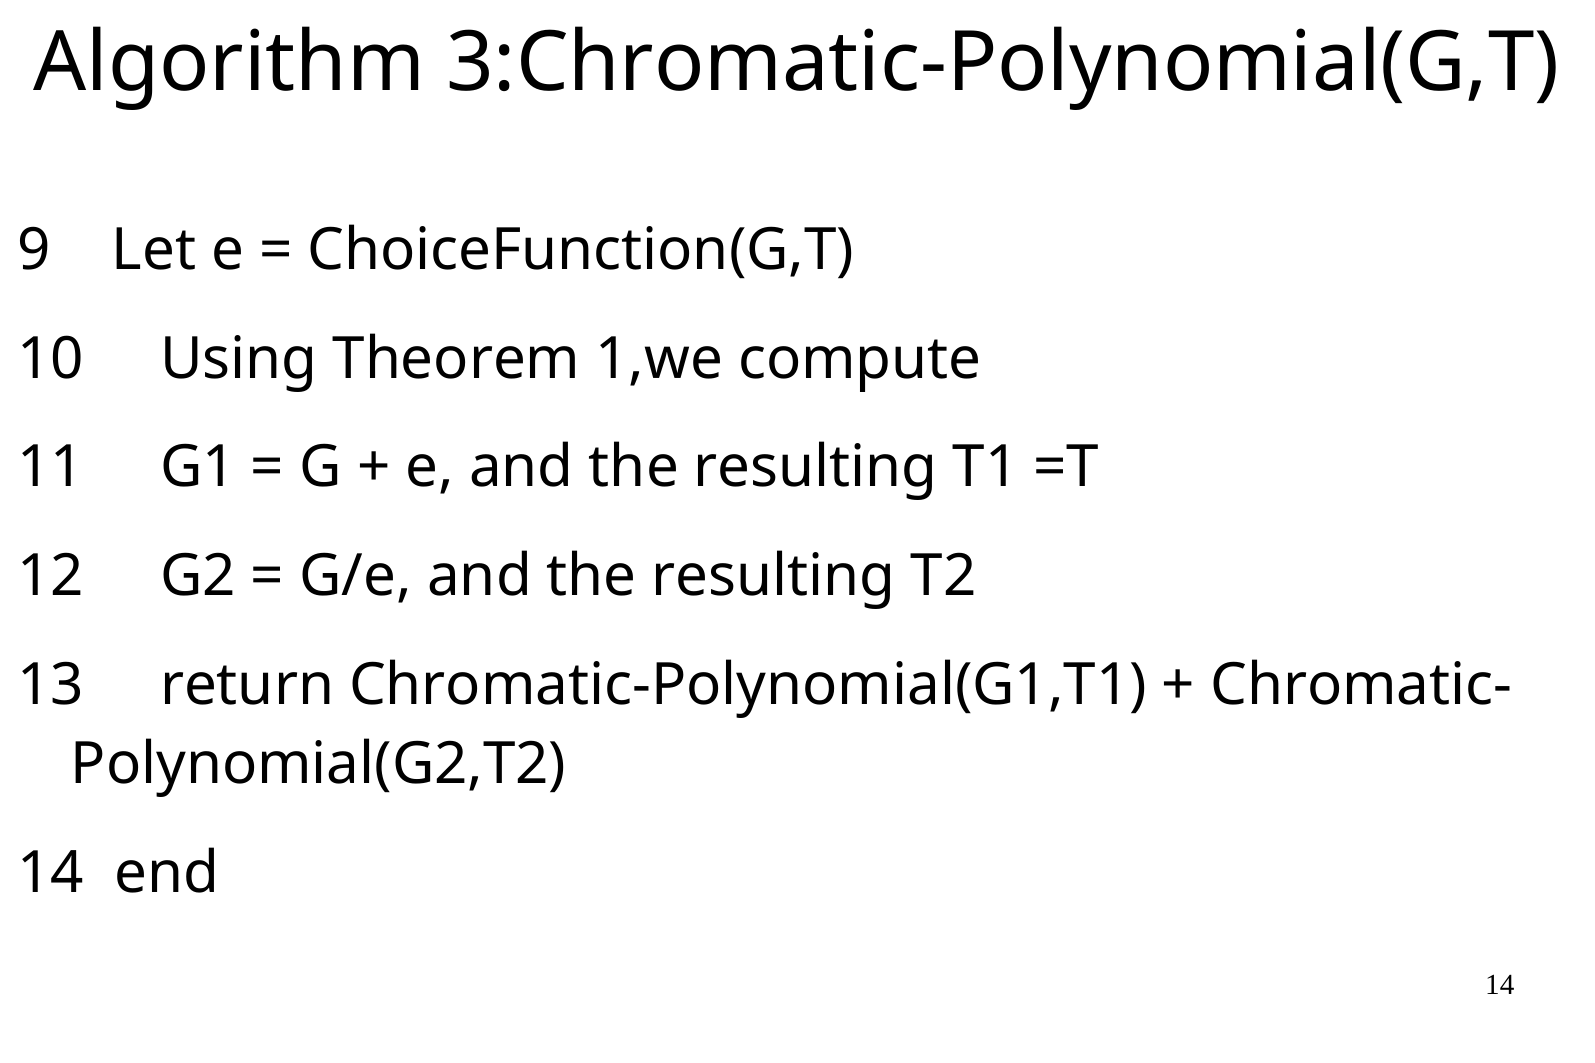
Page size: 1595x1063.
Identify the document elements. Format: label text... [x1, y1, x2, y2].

title Algorithm 3:Chromatic-Polynomial(G,T) [0, 0, 1595, 98]
list 9 Let e = ChoiceFunction(G,T) 10 Using Theorem 1,we compute 11 G1 = G + e, and the resulting T1 =T 12 G2 = G/e, and the resulting T2 13 return Chromatic-Polynomial(G1,T1) + Chromatic-Polynomial(G2,T2) 14 end [0, 98, 1595, 1020]
